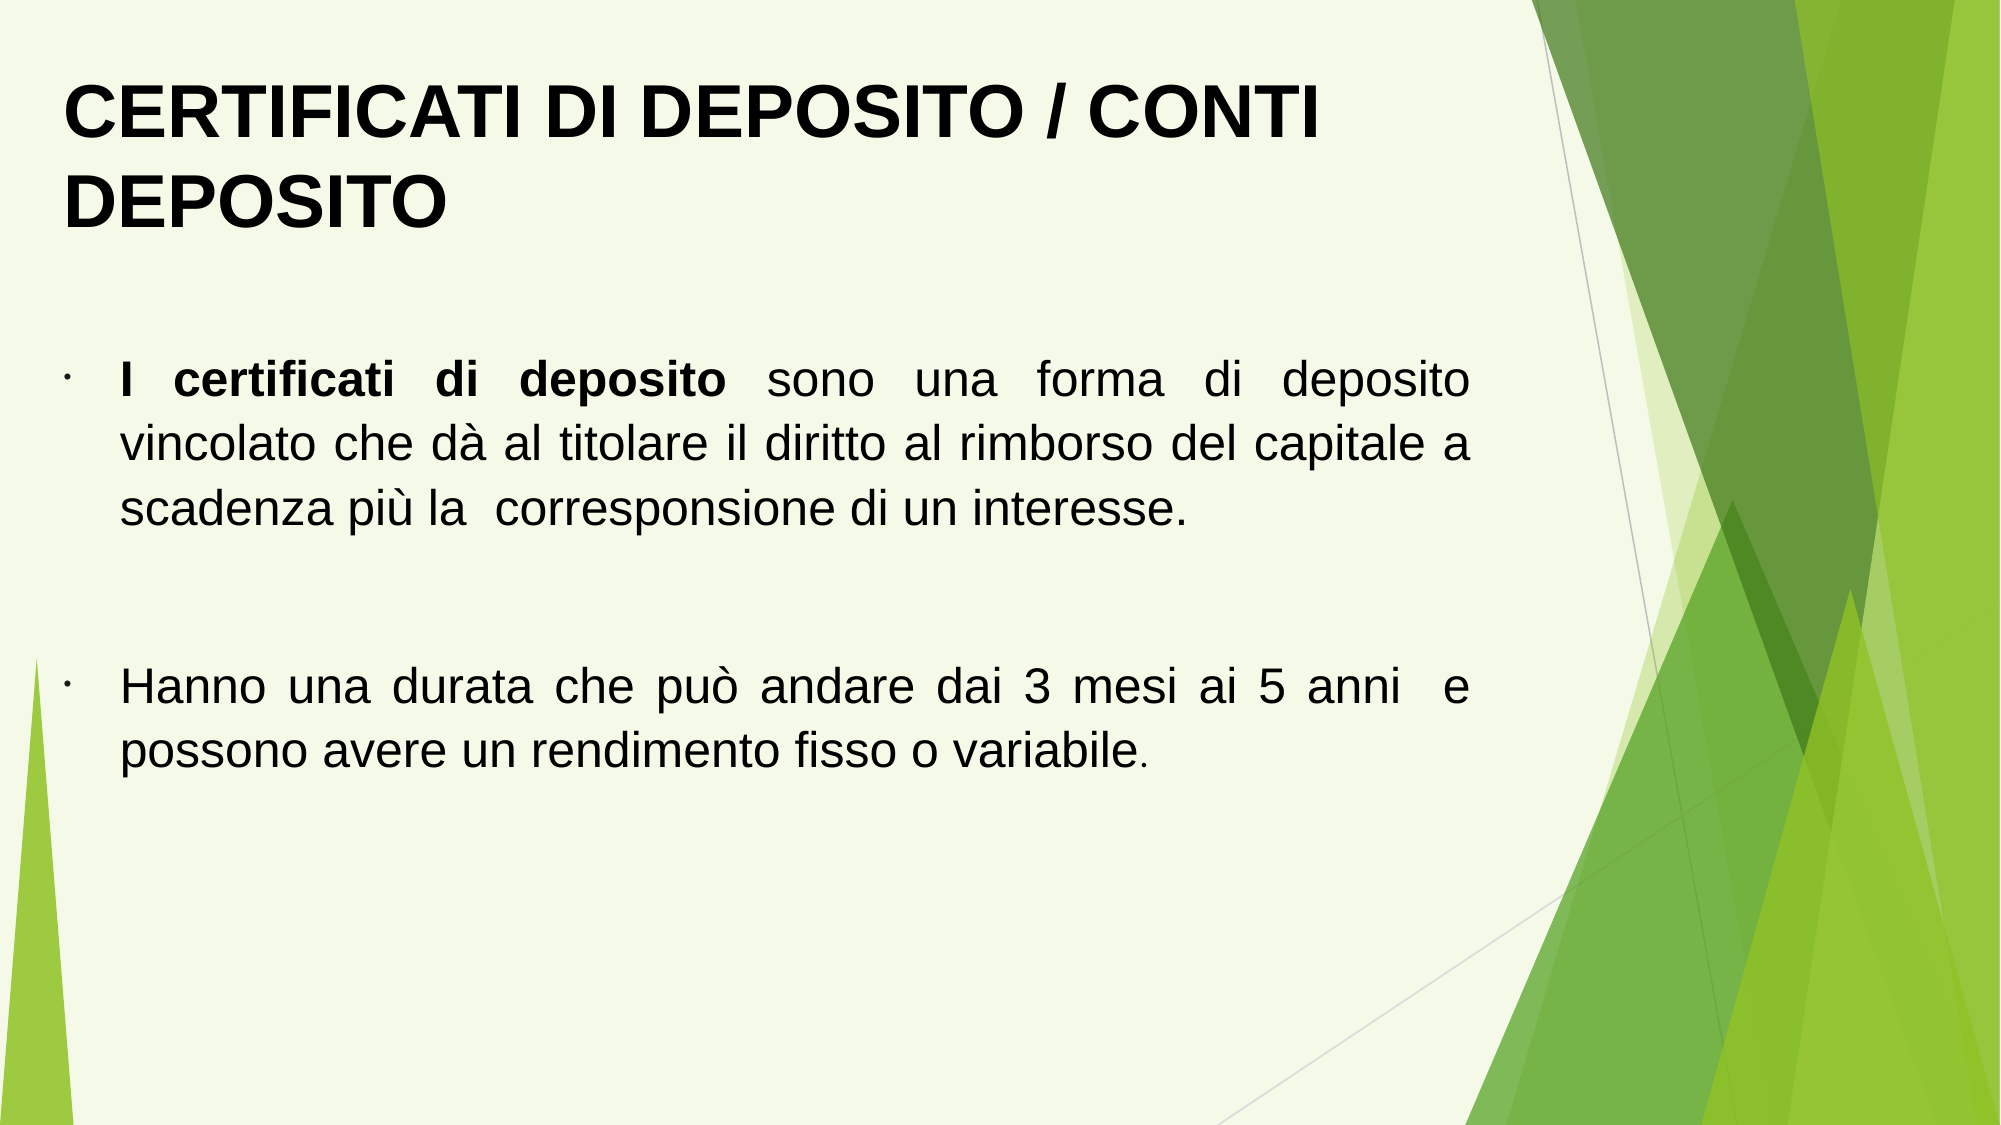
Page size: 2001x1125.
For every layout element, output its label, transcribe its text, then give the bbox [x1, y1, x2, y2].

text_box CERTIFICATI DI DEPOSITO / CONTI DEPOSITO [48, 54, 1447, 250]
text_box I certificati di deposito sono una forma di deposito vincolato che dà al titolare il diritto al rimborso del capitale a scadenza più la corresponsione di un interesse. Hanno una durata che può andare dai 3 mesi ai 5 anni e possono avere un rendimento fisso o variabile. [48, 335, 1486, 786]
